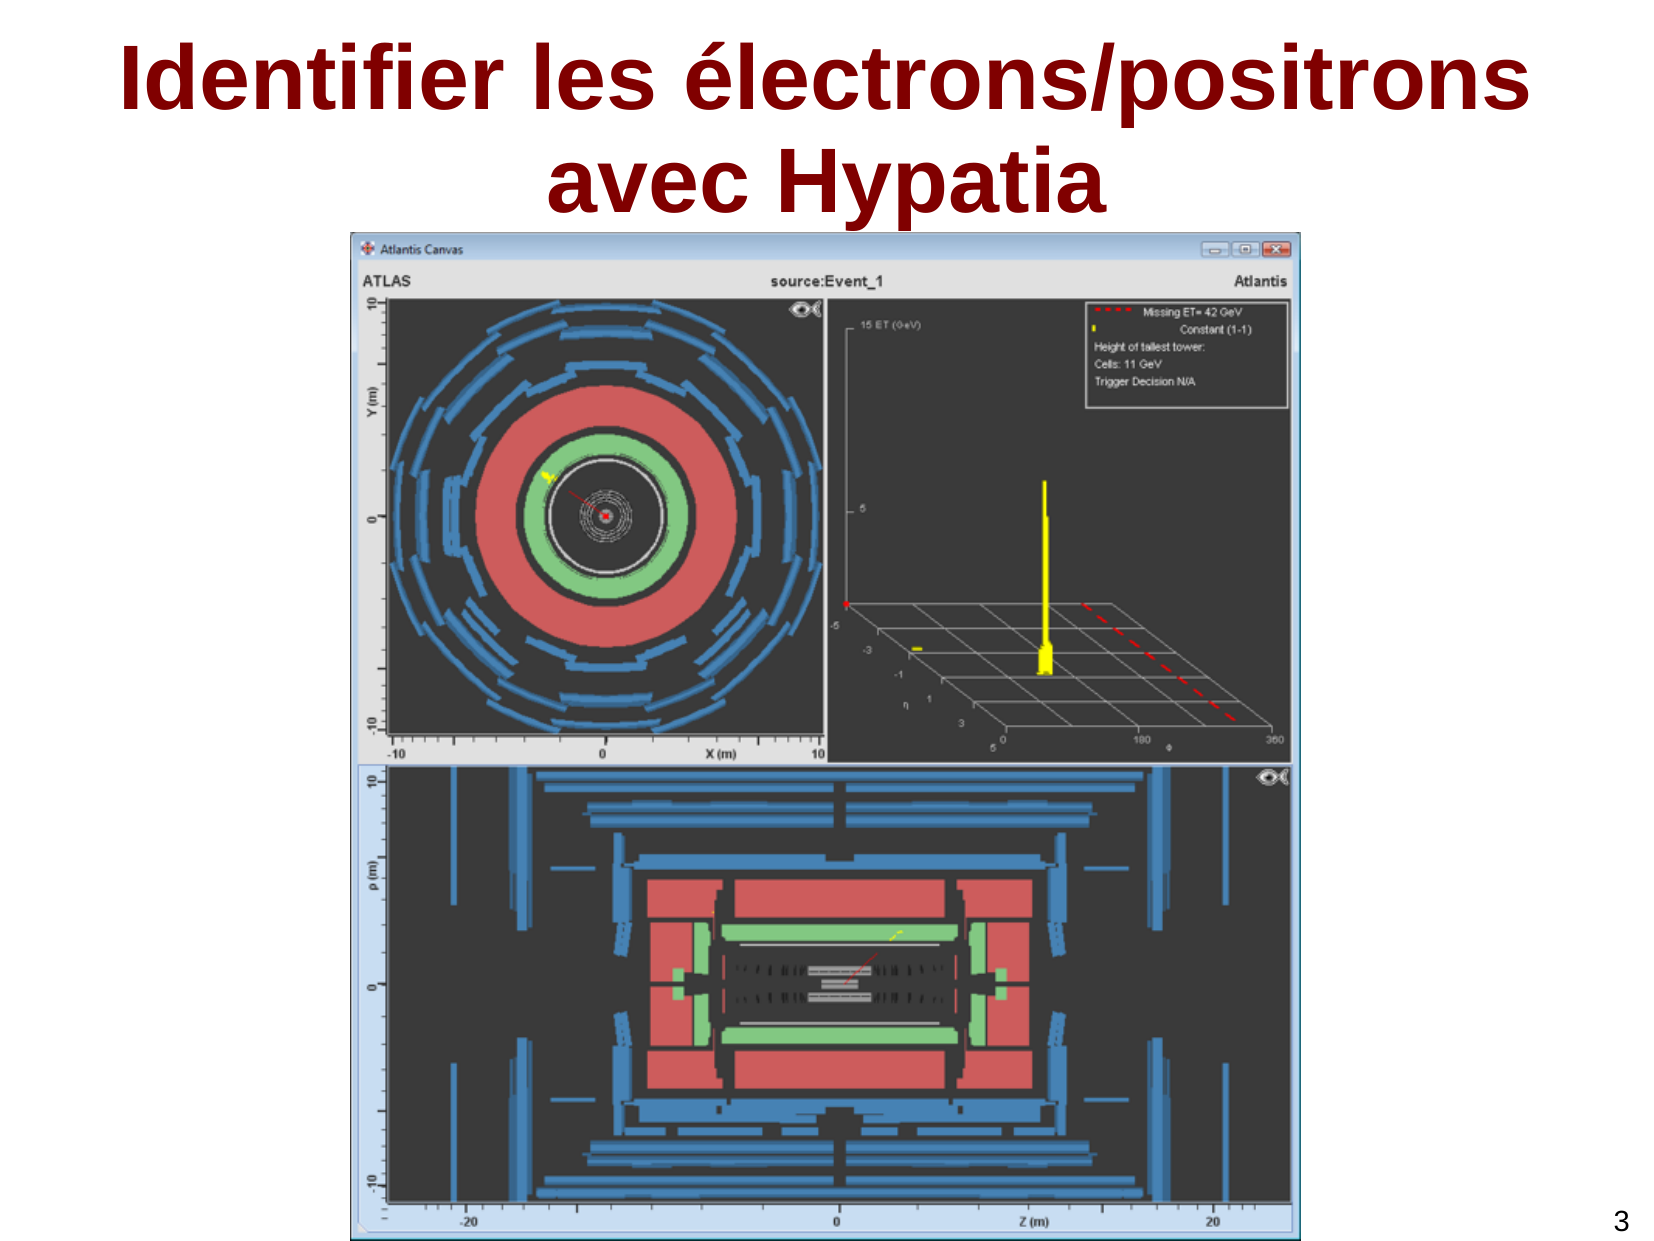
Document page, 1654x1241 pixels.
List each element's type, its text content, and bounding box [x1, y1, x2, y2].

title Identifier les électrons/positrons avec Hypatia [82, 25, 1571, 233]
picture [350, 232, 1301, 1241]
